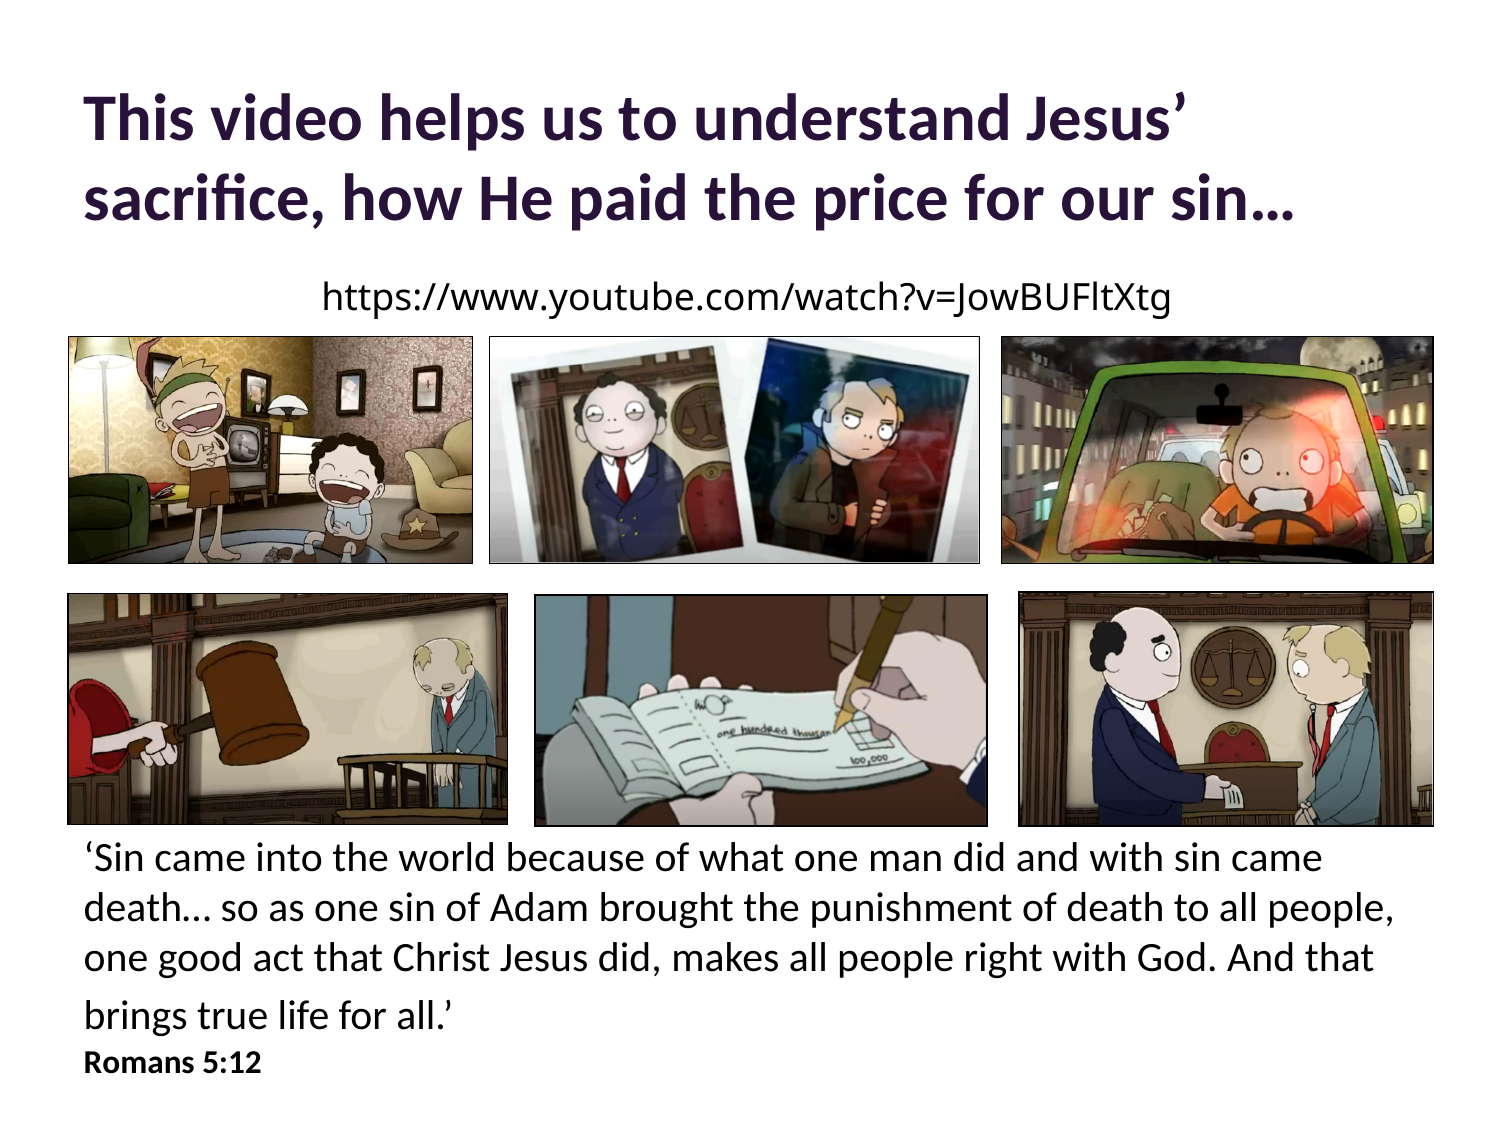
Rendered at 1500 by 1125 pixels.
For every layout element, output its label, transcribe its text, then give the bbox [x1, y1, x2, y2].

picture [68, 594, 507, 824]
picture [68, 336, 473, 564]
text_box https://www.youtube.com/watch?v=JowBUFltXtg [101, 265, 1403, 331]
text_box This video helps us to understand Jesus’ sacrifice, how He paid the price for our sin… [68, 66, 1436, 244]
picture [1002, 336, 1433, 564]
picture [535, 595, 987, 826]
text_box ‘Sin came into the world because of what one man did and with sin came death… so as one sin of Adam brought the punishment of death to all people, one good act that Christ Jesus did, makes all people right with God. And that brings true life for all.’ Romans 5:12 [68, 822, 1433, 1096]
picture [490, 336, 979, 564]
picture [1019, 592, 1433, 826]
